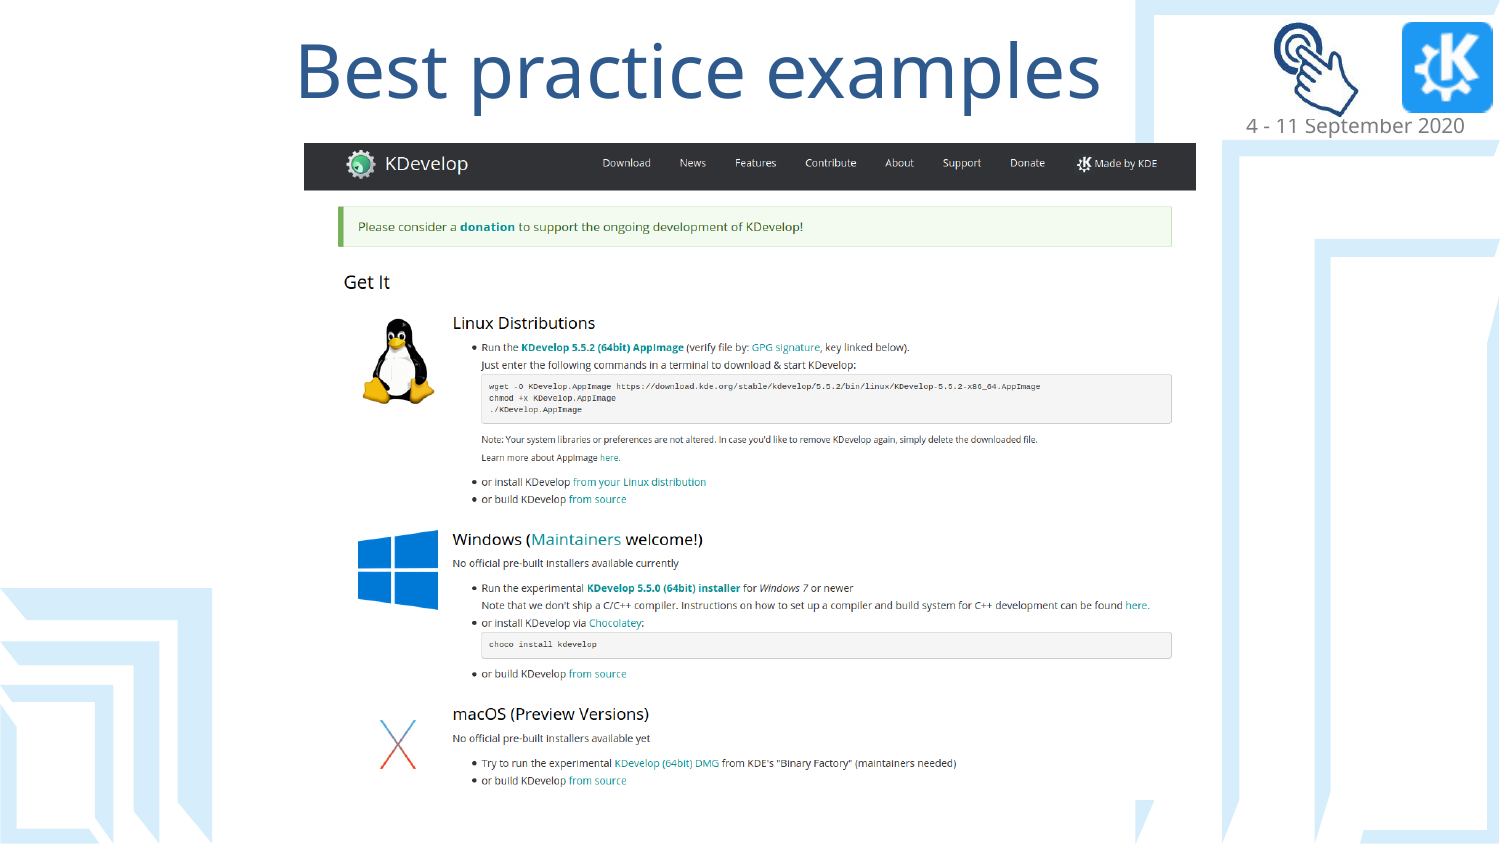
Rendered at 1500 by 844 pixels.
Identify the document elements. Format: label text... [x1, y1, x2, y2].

picture [304, 143, 1196, 800]
title Best practice examples [0, 0, 1398, 139]
picture [1402, 22, 1493, 113]
